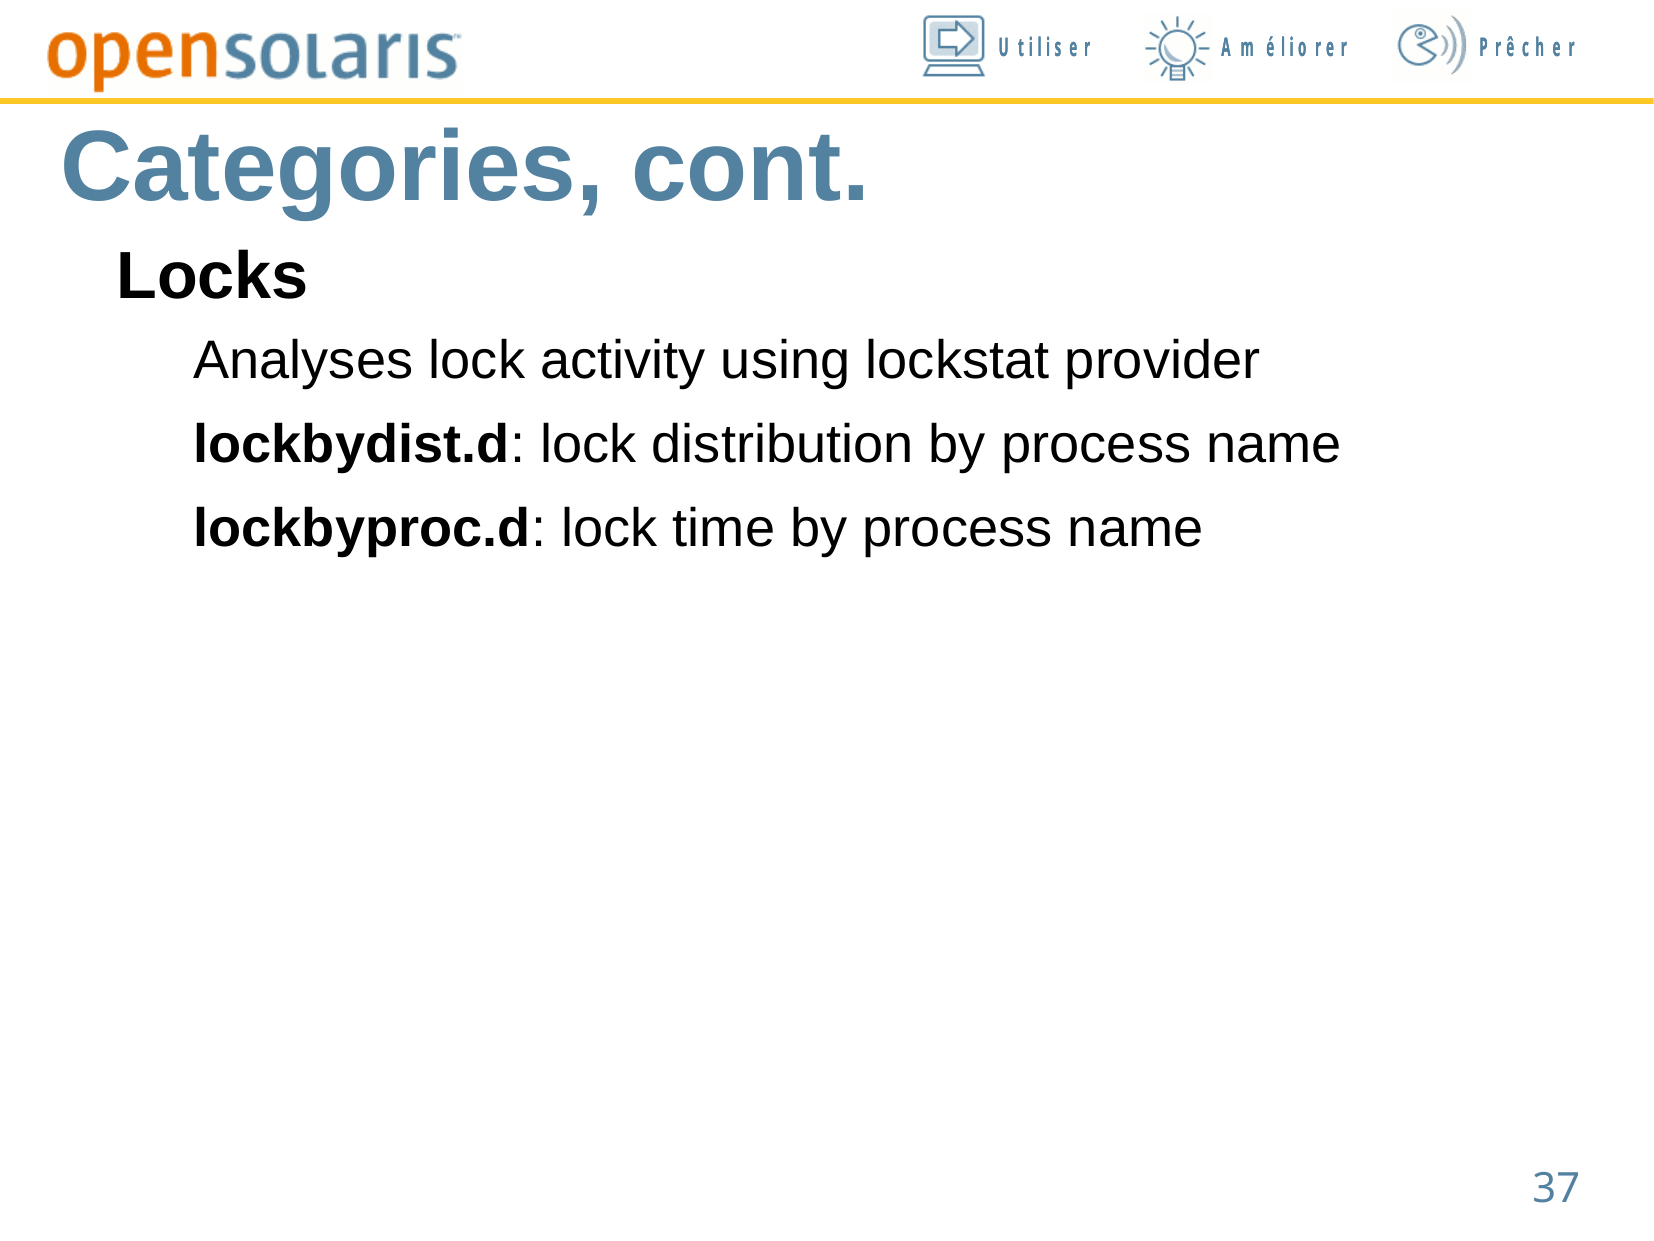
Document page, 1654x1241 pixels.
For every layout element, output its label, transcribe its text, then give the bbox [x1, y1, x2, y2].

list Locks Analyses lock activity using lockstat provider lockbydist.d: lock distribution by process name lockbyproc.d: lock time by process name [98, 237, 1556, 1211]
title Categories, cont. [60, 109, 1534, 222]
picture [46, 31, 462, 94]
